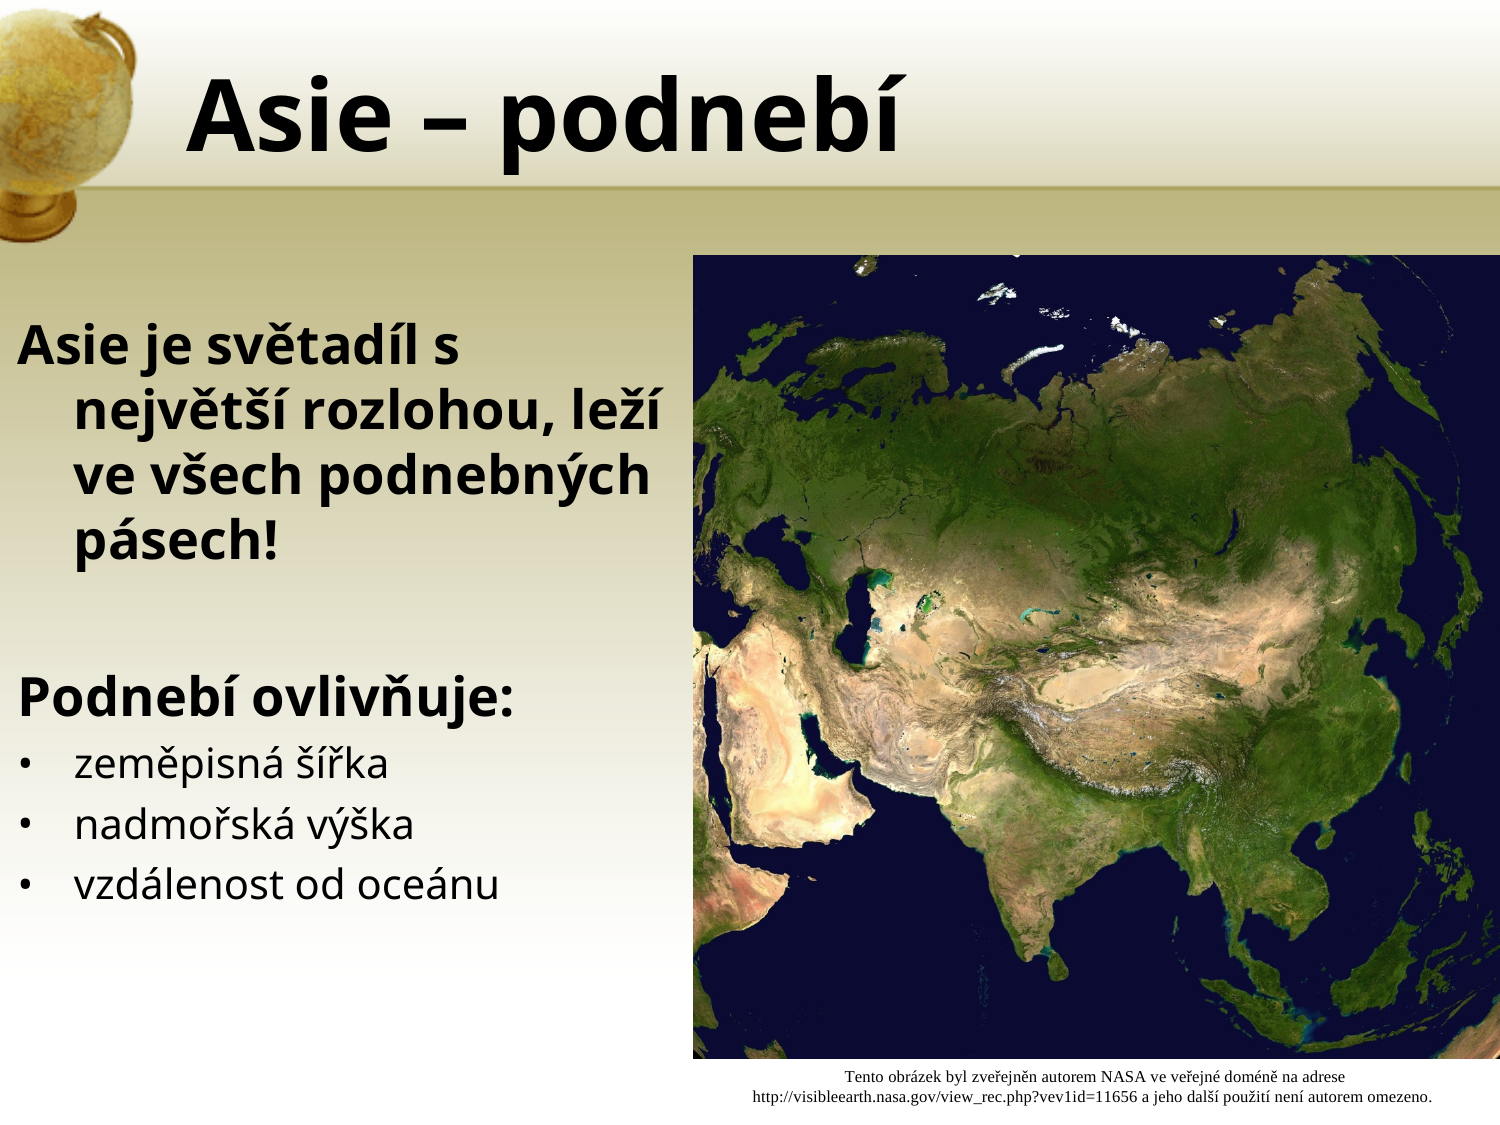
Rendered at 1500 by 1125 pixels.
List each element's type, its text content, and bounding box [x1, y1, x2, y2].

text_box Tento obrázek byl zveřejněn autorem NASA ve veřejné doméně na adrese http://visibleearth.nasa.gov/view_rec.php?vev1id=11656 a jeho další použití není autorem omezeno. [690, 1058, 1500, 1114]
title Asie – podnebí [171, 36, 1436, 179]
list Asie je světadíl s největší rozlohou, leží ve všech podnebných pásech! Podnebí ovlivňuje: zeměpisná šířka nadmořská výška vzdálenost od oceánu [17, 302, 674, 1000]
text_box [693, 255, 1500, 1058]
picture [0, 0, 1500, 1125]
